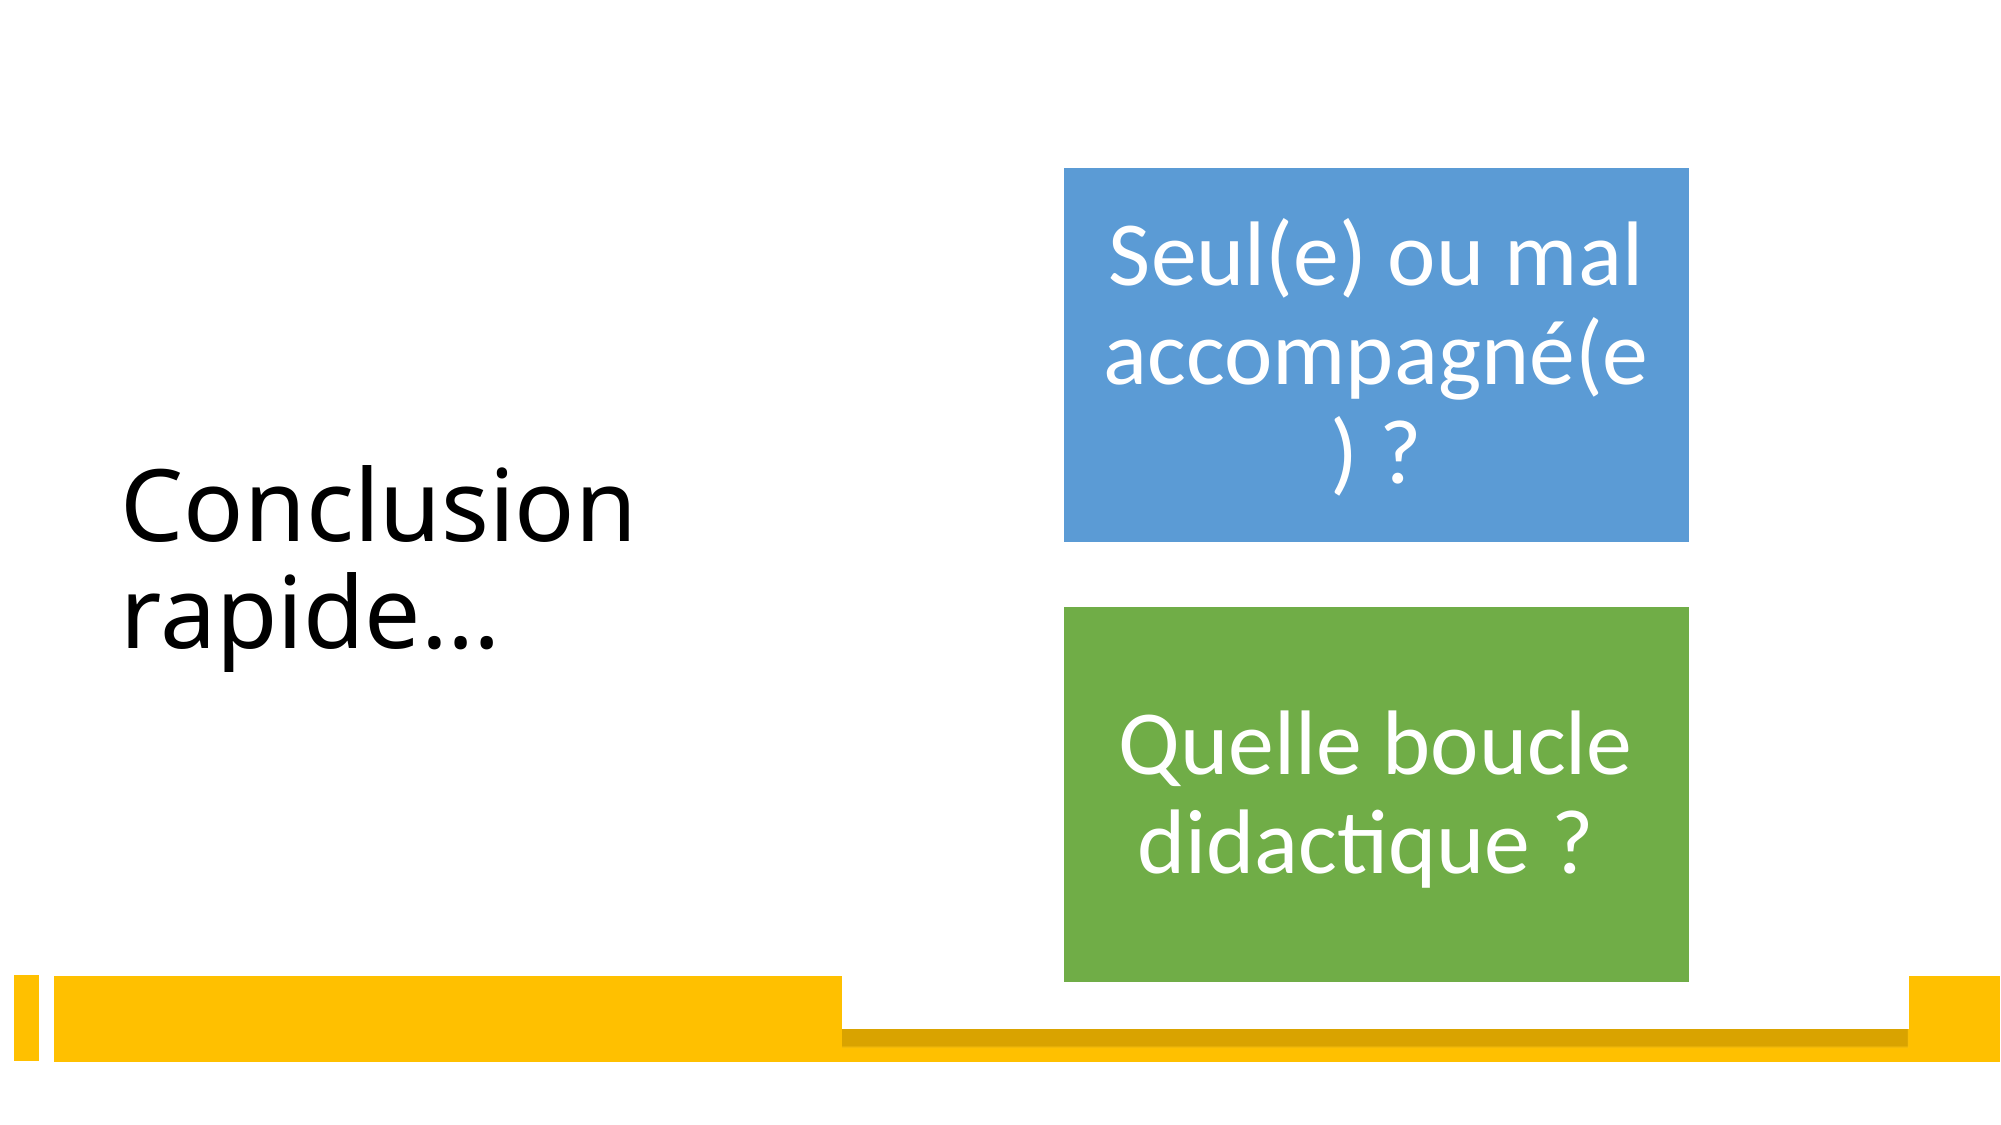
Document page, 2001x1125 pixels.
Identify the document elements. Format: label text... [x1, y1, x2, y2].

title Conclusion rapide… [105, 179, 729, 946]
text_box [0, 0, 2000, 1125]
text_box Seul(e) ou mal accompagné(e) ? [1062, 166, 1691, 544]
text_box Quelle boucle didactique ? [1062, 606, 1691, 983]
